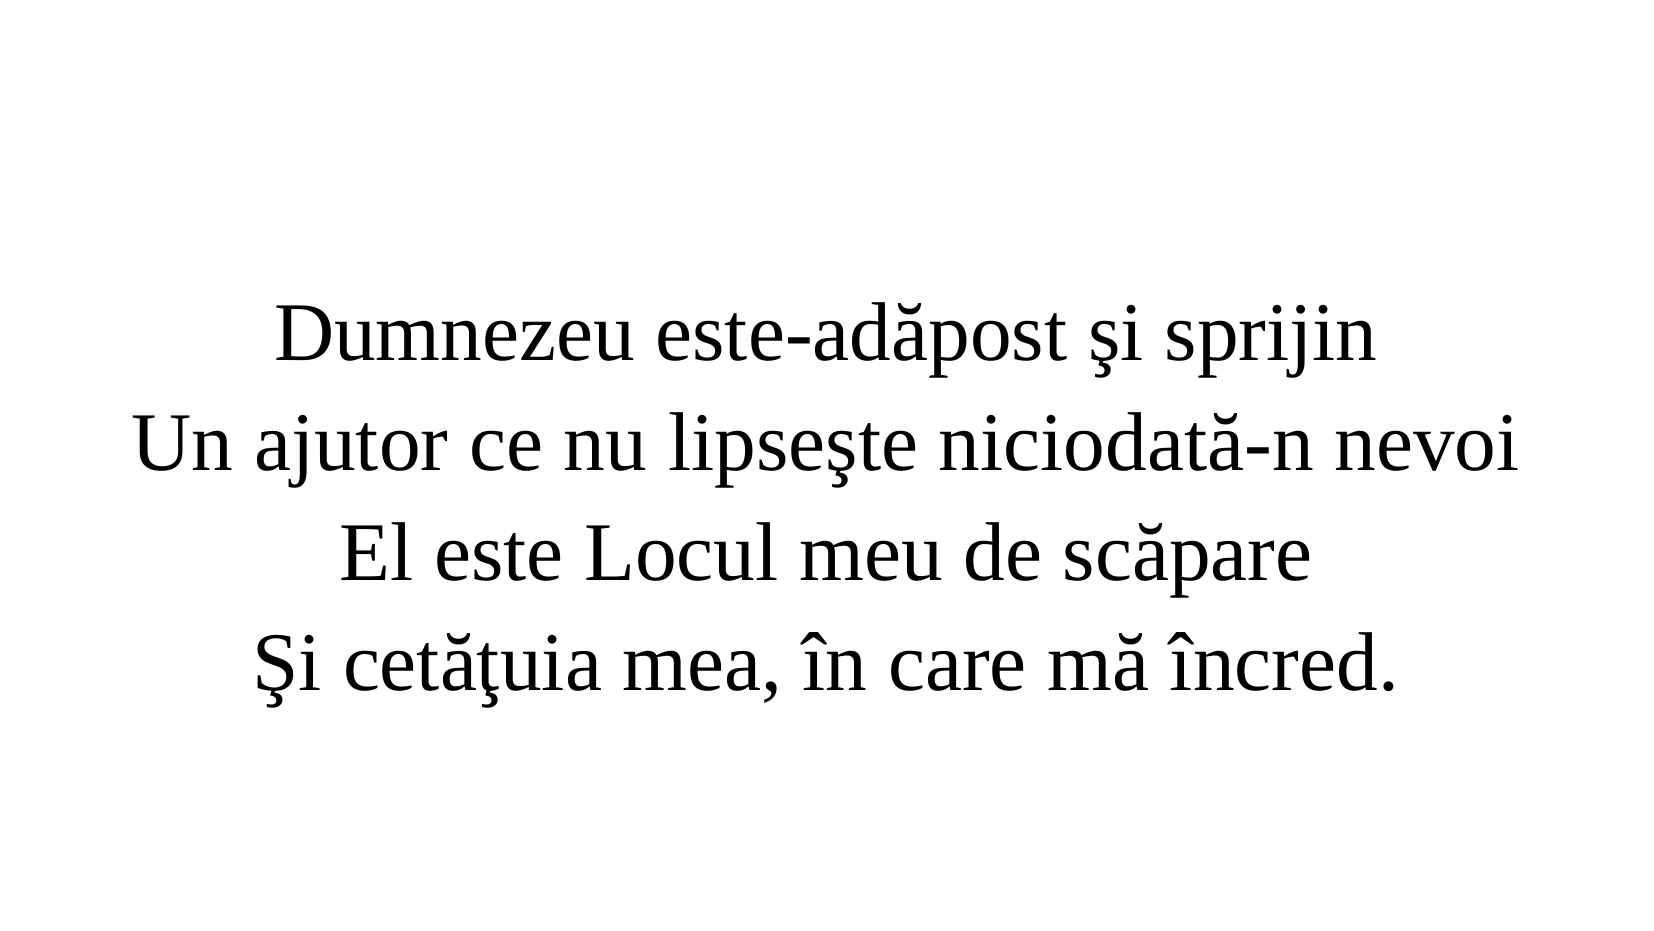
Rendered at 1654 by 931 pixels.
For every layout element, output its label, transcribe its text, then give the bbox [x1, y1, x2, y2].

subtitle Dumnezeu este-adăpost şi sprijin Un ajutor ce nu lipseşte niciodată-n nevoi El este Locul meu de scăpare Şi cetăţuia mea, în care mă încred. [0, 259, 1654, 661]
